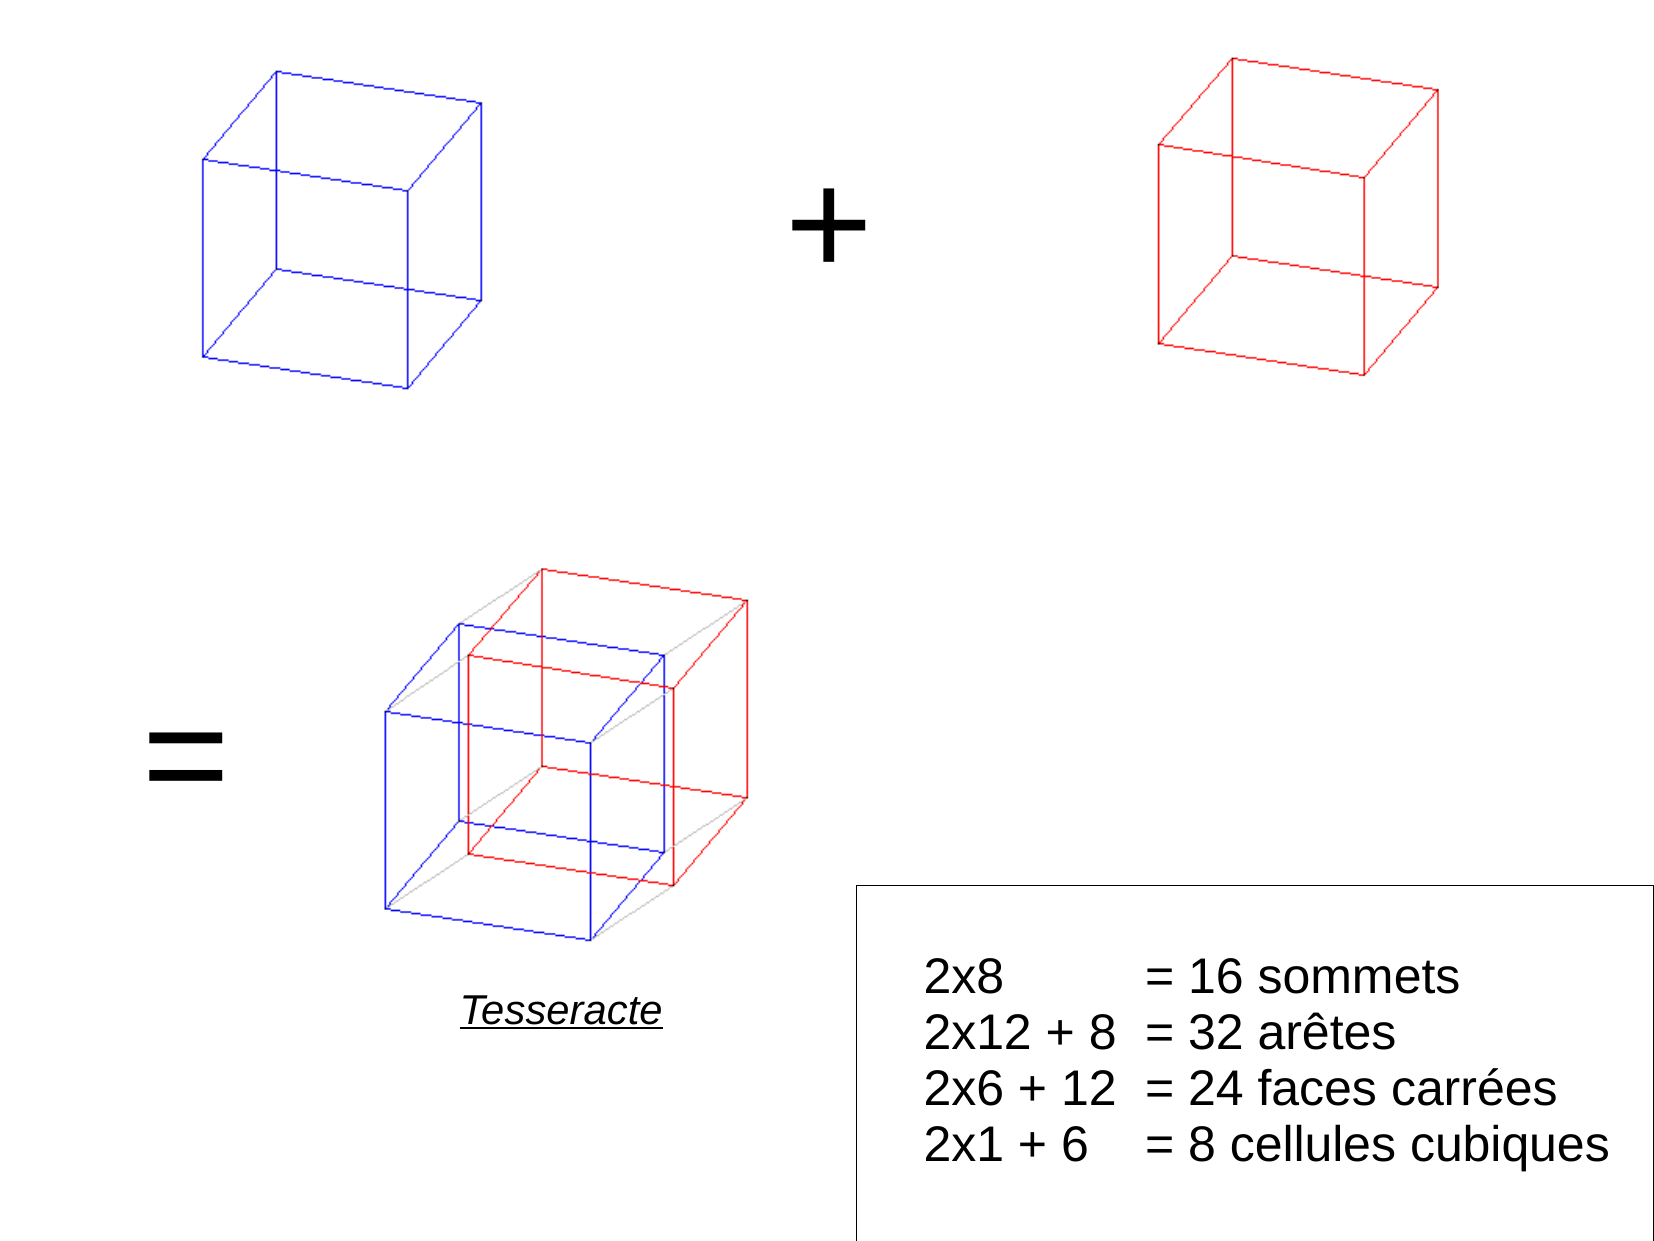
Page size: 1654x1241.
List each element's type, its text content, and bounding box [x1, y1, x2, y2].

text_box + [755, 139, 904, 308]
text_box = [112, 670, 260, 839]
picture [1133, 47, 1450, 384]
picture [377, 553, 753, 946]
text_box 2x8 = 16 sommets 2x12 + 8 = 32 arêtes 2x6 + 12 = 24 faces carrées 2x1 + 6 = 8 cellules cubiques [923, 909, 1633, 1211]
picture [193, 68, 487, 391]
text_box Tesseracte [425, 968, 697, 1052]
